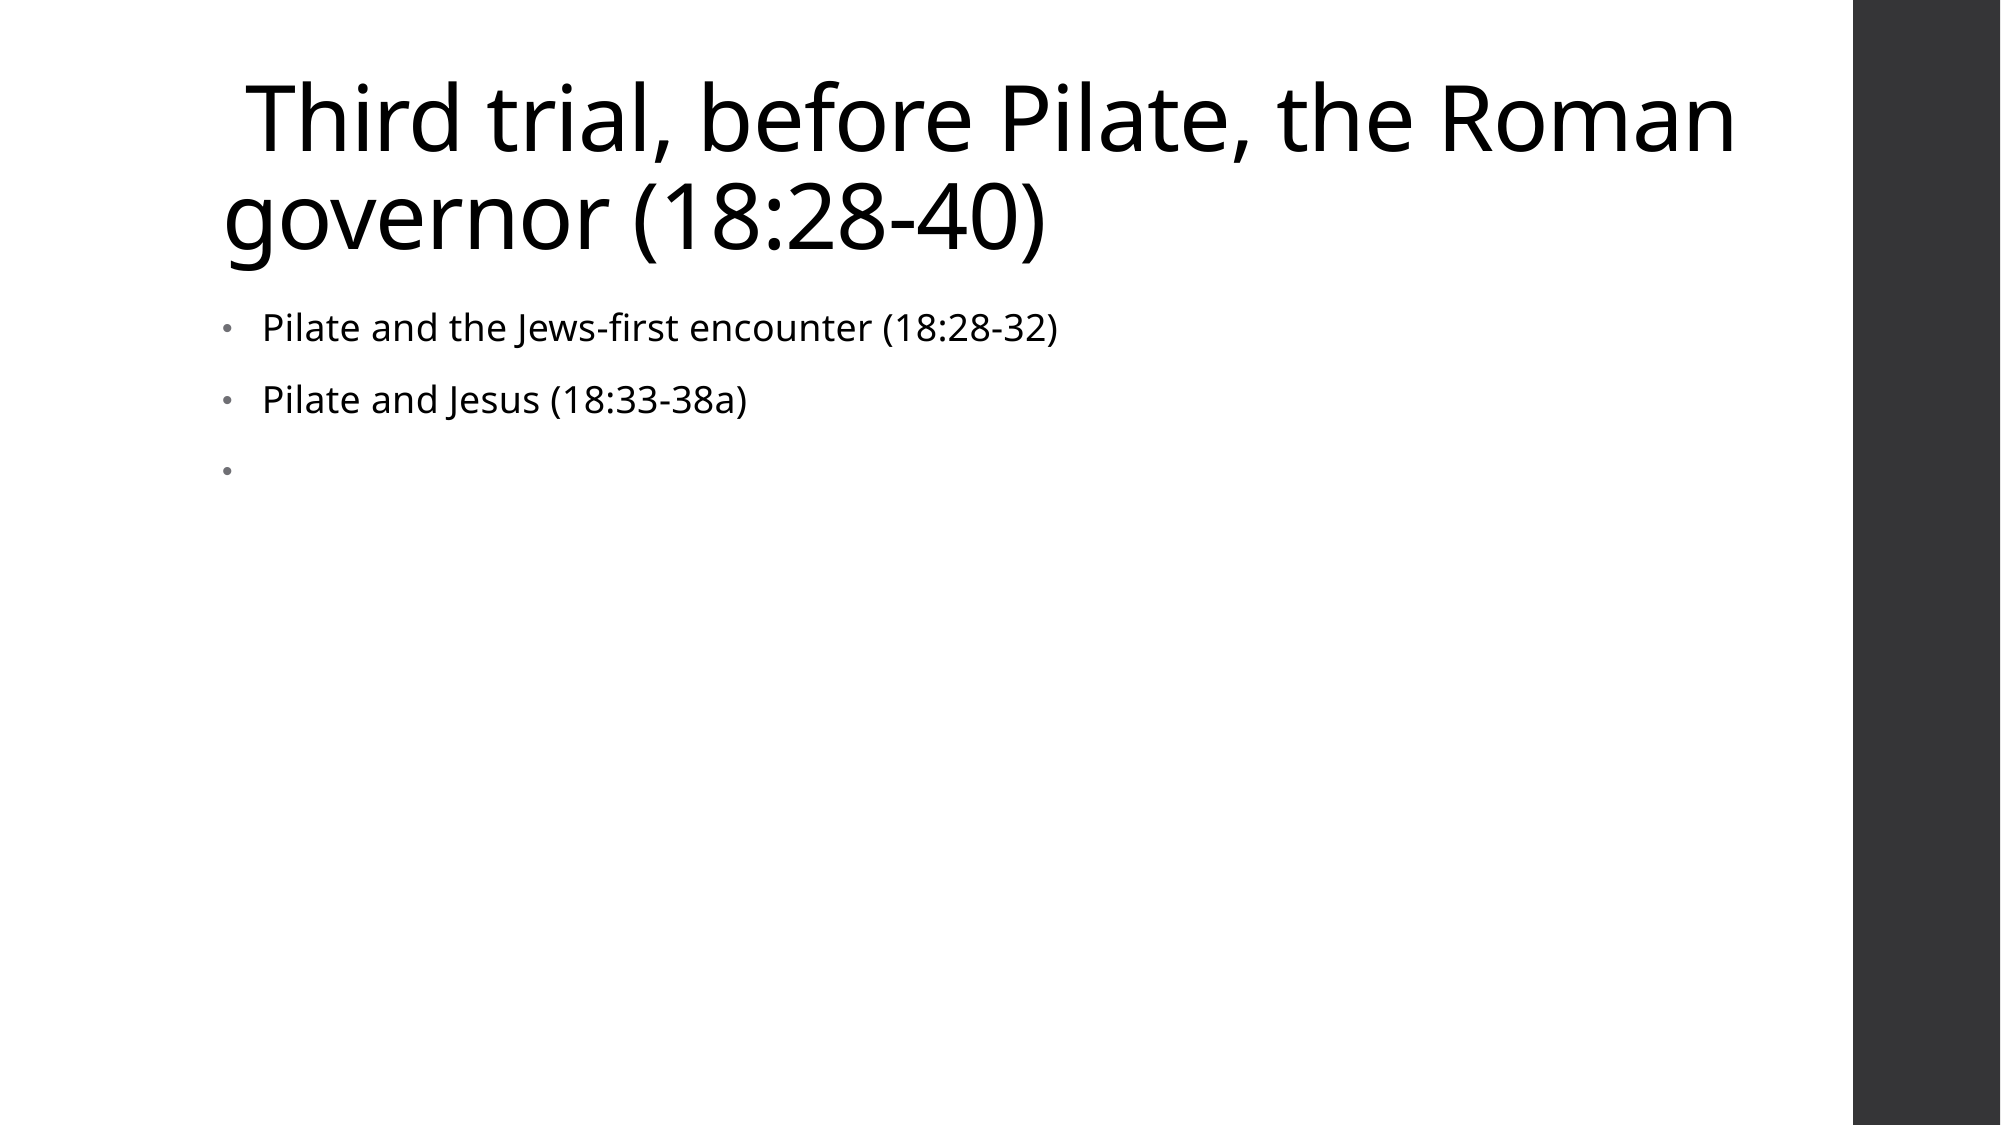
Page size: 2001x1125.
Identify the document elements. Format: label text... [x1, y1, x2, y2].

title Third trial, before Pilate, the Roman governor (18:28-40) [206, 60, 1797, 278]
list Pilate and the Jews-first encounter (18:28-32) Pilate and Jesus (18:33-38a) [206, 299, 1617, 1014]
